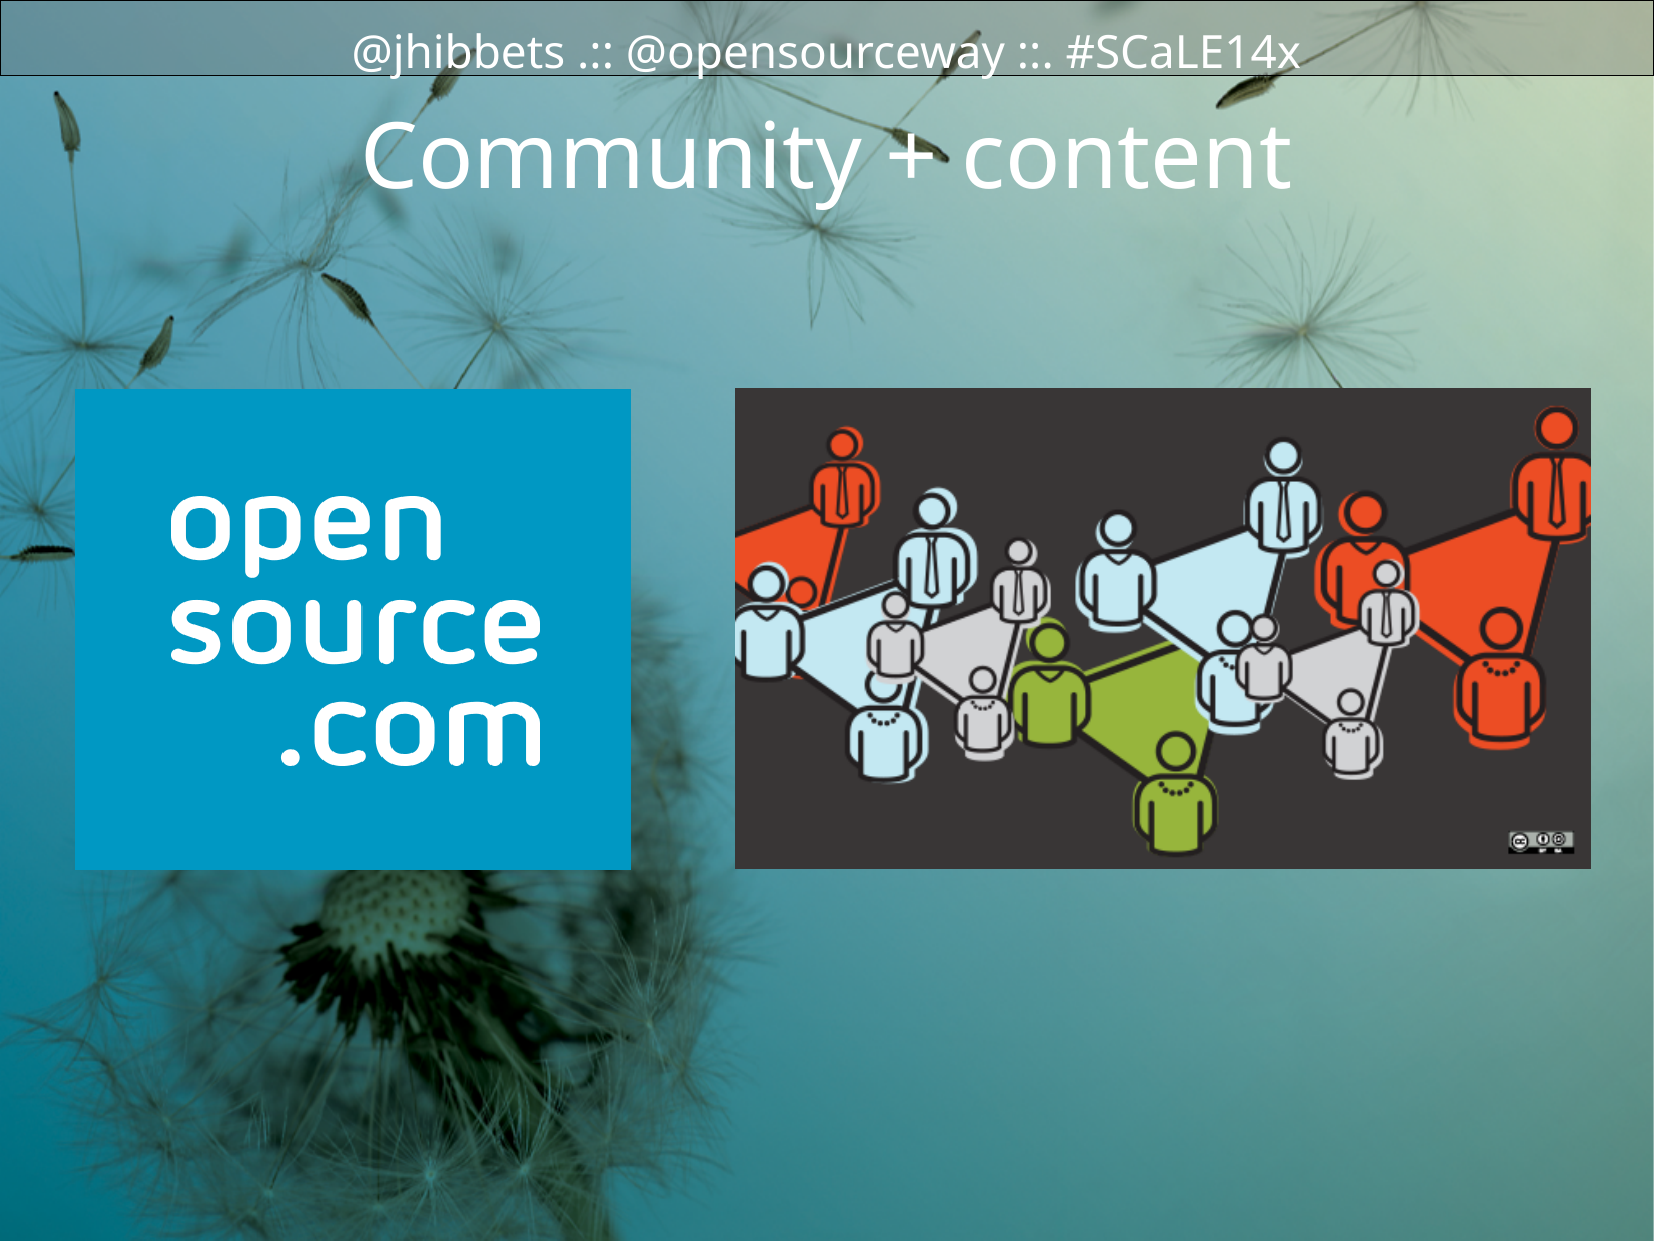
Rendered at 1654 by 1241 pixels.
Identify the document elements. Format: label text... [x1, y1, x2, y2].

title Community + content [82, 49, 1571, 257]
picture [0, 76, 1654, 1241]
